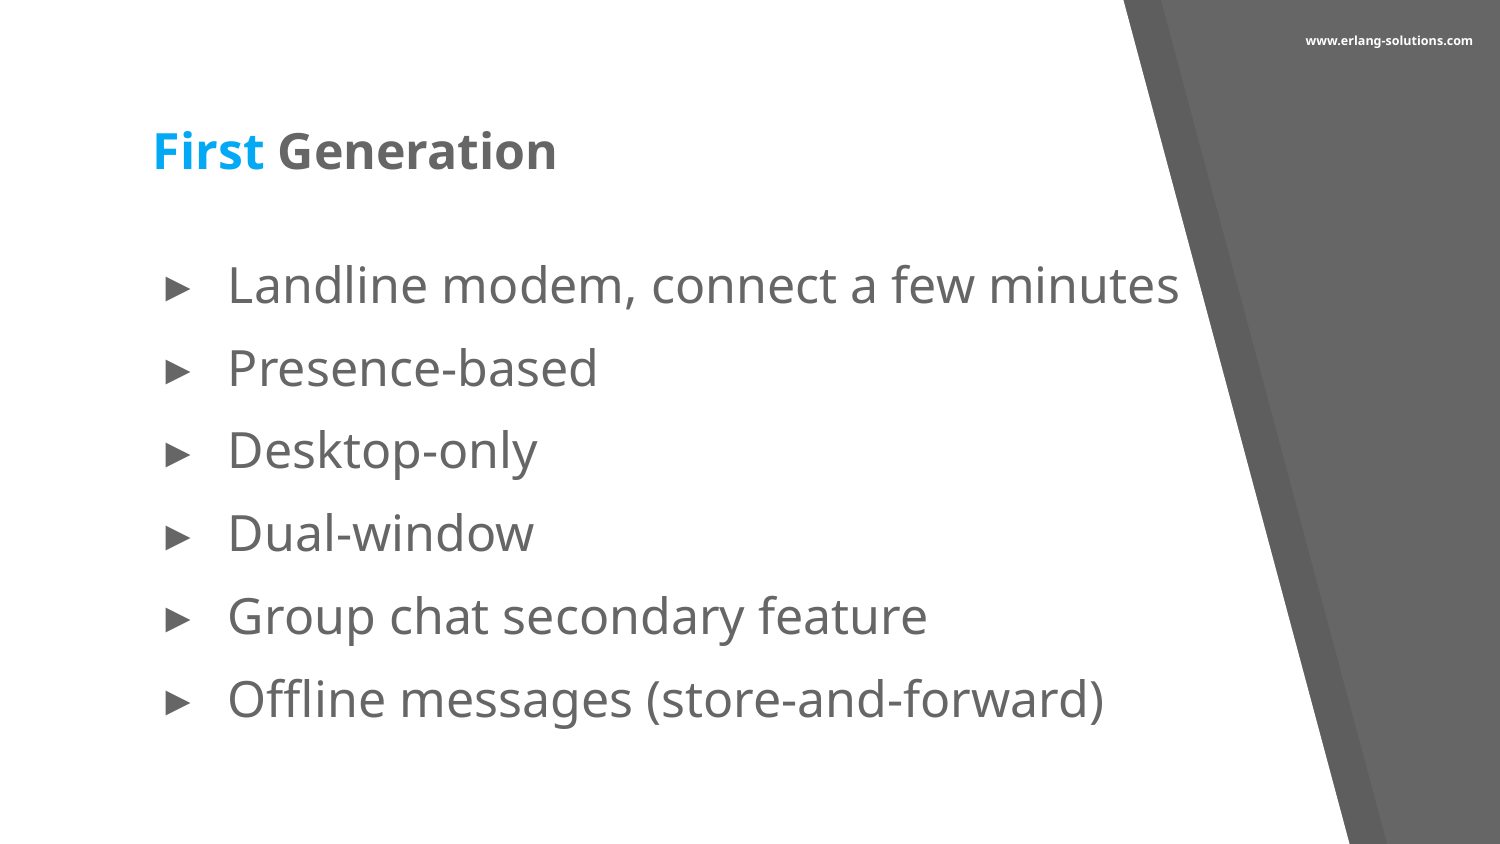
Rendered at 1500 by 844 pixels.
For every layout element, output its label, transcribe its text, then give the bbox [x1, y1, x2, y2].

title First Generation [137, 115, 655, 195]
list Landline modem, connect a few minutes Presence-based Desktop-only Dual-window Group chat secondary feature Offline messages (store-and-forward) [137, 215, 1229, 809]
